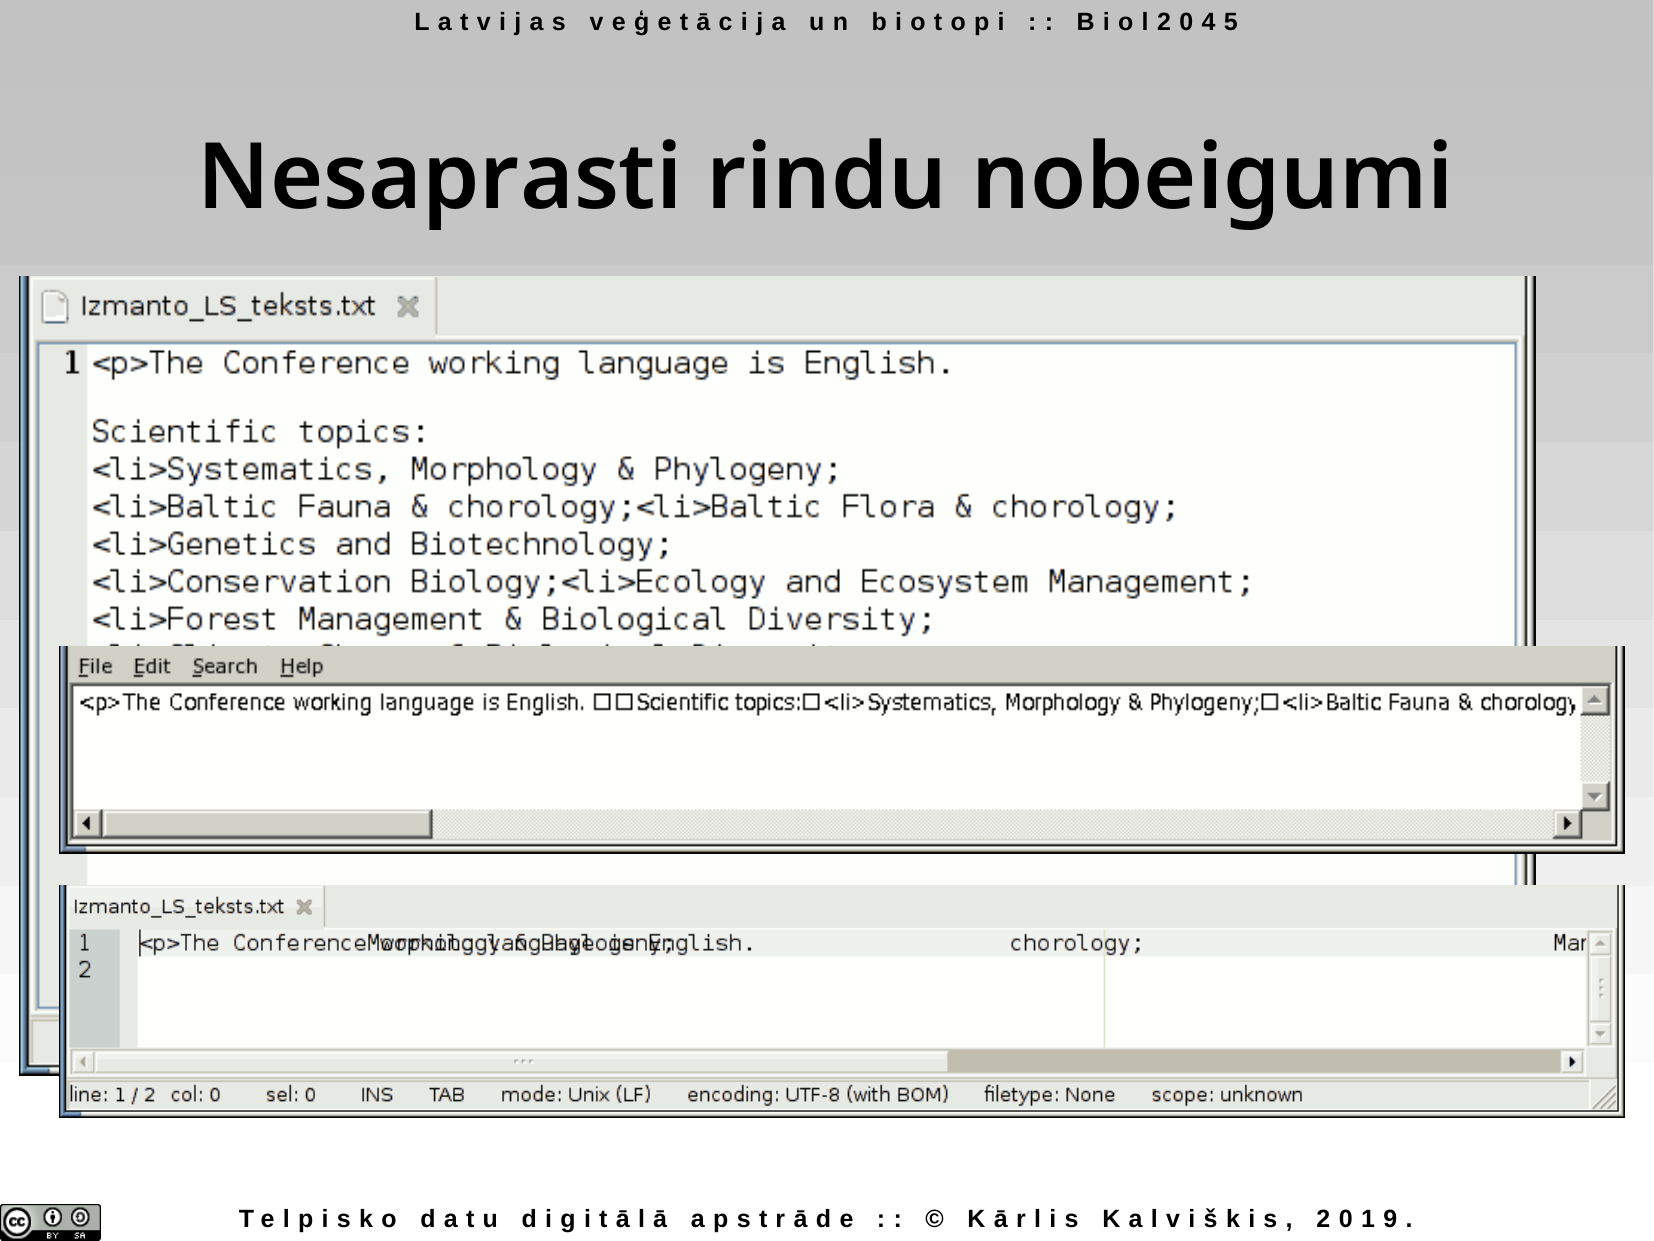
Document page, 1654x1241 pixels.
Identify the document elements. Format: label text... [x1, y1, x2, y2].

title Nesaprasti rindu nobeigumi [29, 49, 1625, 296]
picture [0, 0, 1654, 1241]
